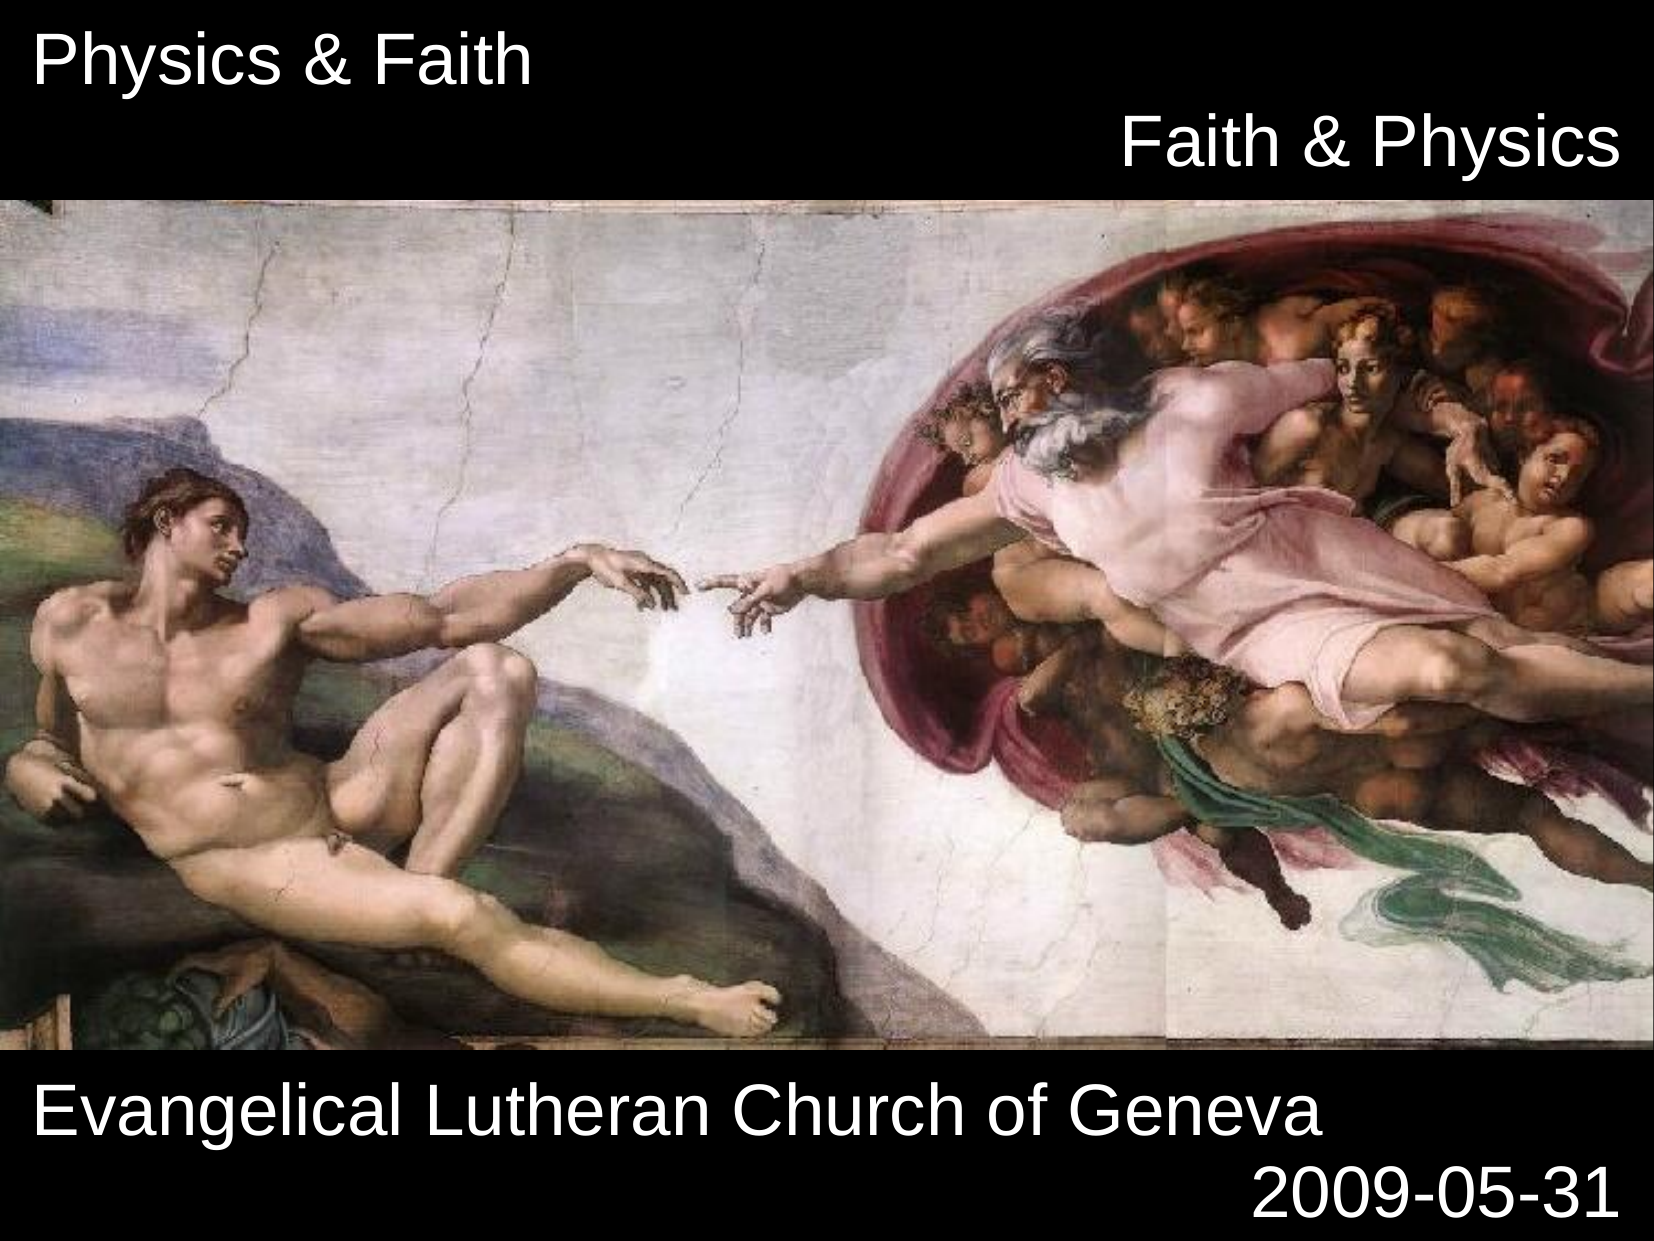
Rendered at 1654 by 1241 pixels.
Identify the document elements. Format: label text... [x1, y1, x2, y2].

text_box Physics & Faith Faith & Physics [16, 11, 1638, 189]
text_box Evangelical Lutheran Church of Geneva 2009-05-31 [16, 1062, 1638, 1241]
picture [0, 200, 1654, 1050]
text_box [0, 1050, 1654, 1241]
text_box [0, 0, 1654, 200]
